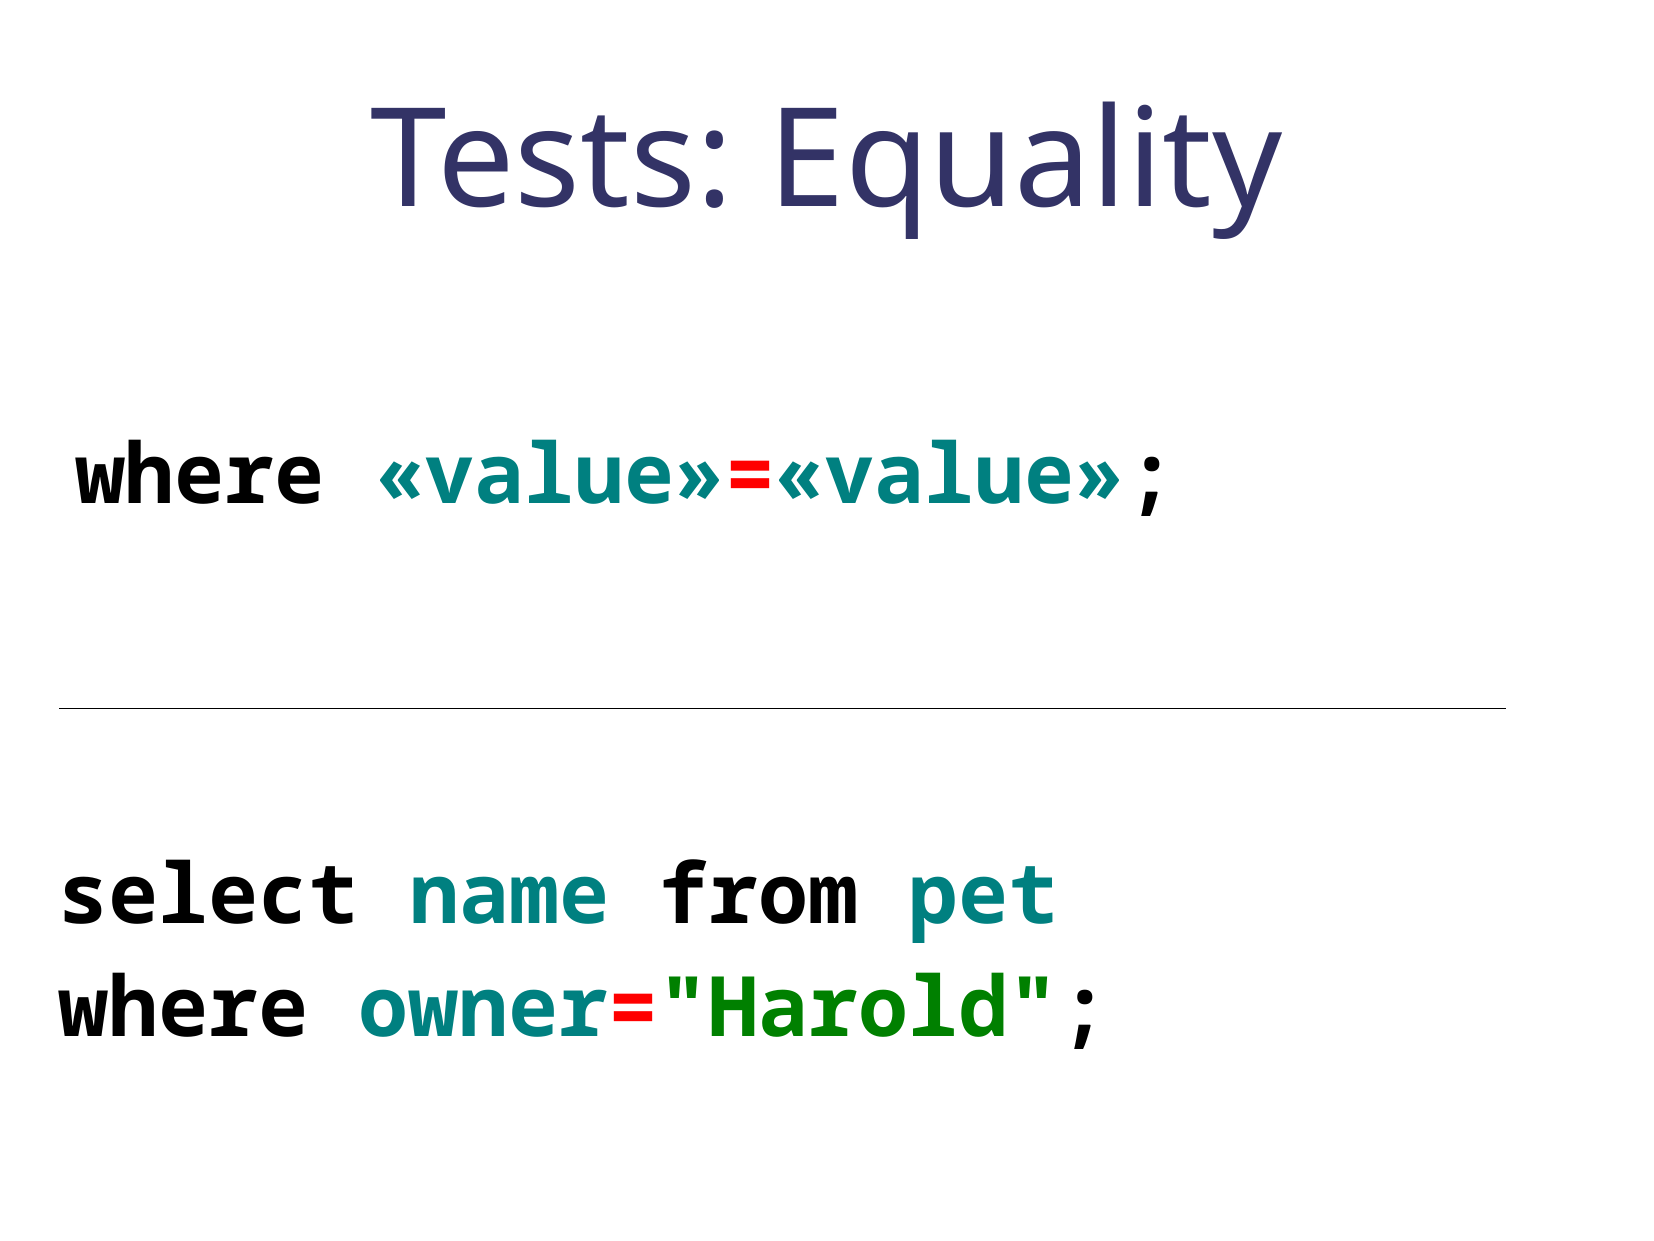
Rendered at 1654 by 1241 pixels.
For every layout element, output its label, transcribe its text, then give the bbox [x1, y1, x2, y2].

subtitle where «value»=«value»; [75, 391, 1560, 551]
title Tests: Equality [82, 56, 1571, 250]
text_box select name from pet where owner="Harold"; [59, 851, 1469, 1044]
